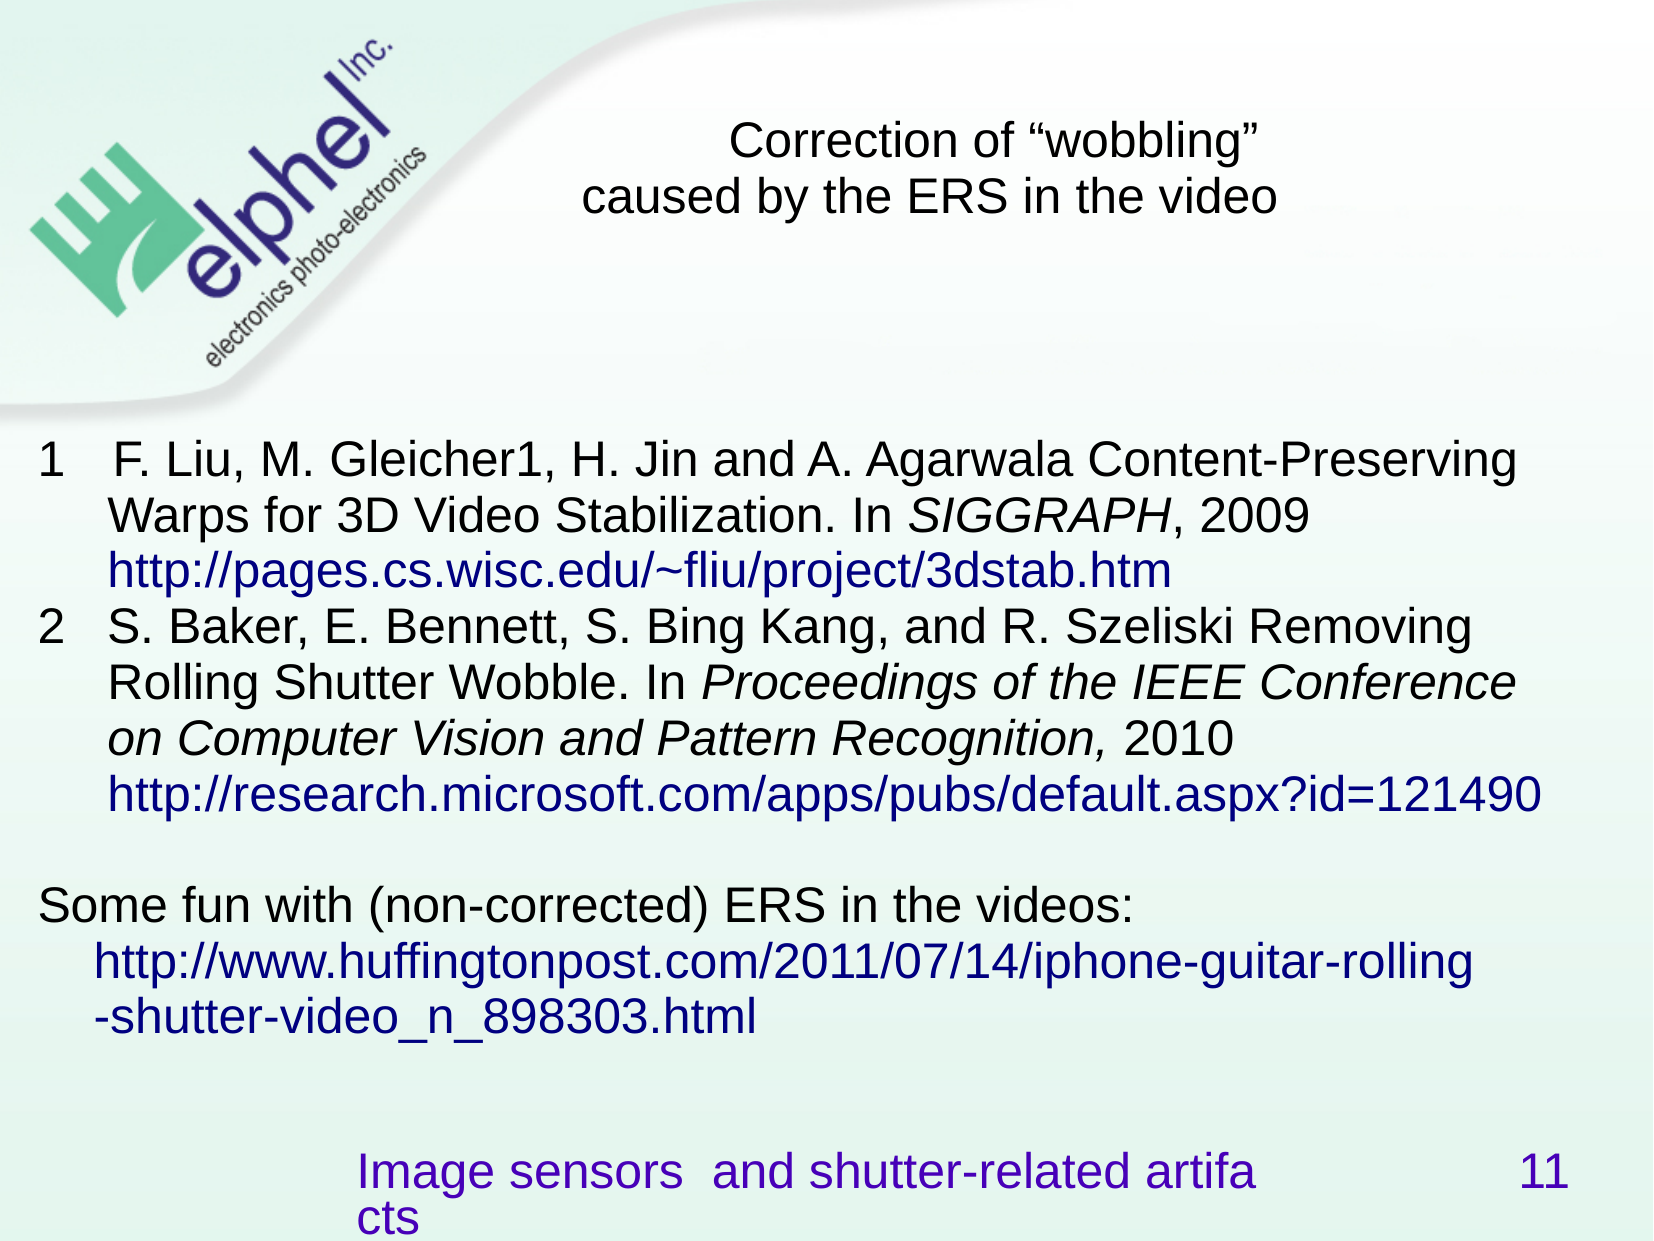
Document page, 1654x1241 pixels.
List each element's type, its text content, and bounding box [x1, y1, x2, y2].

text_box 1 F. Liu, M. Gleicher1, H. Jin and A. Agarwala Content-Preserving Warps for 3D Video Stabilization. In SIGGRAPH, 2009 http://pages.cs.wisc.edu/~fliu/project/3dstab.htm 2 S. Baker, E. Bennett, S. Bing Kang, and R. Szeliski Removing Rolling Shutter Wobble. In Proceedings of the IEEE Conference on Computer Vision and Pattern Recognition, 2010 http://research.microsoft.com/apps/pubs/default.aspx?id=121490 Some fun with (non-corrected) ERS in the videos: http://www.huffingtonpost.com/2011/07/14/iphone-guitar-rolling -shutter-video_n_898303.html [37, 431, 1576, 1157]
title Correction of “wobbling” caused by the ERS in the video [412, 1, 1576, 225]
picture [0, 0, 1654, 1241]
